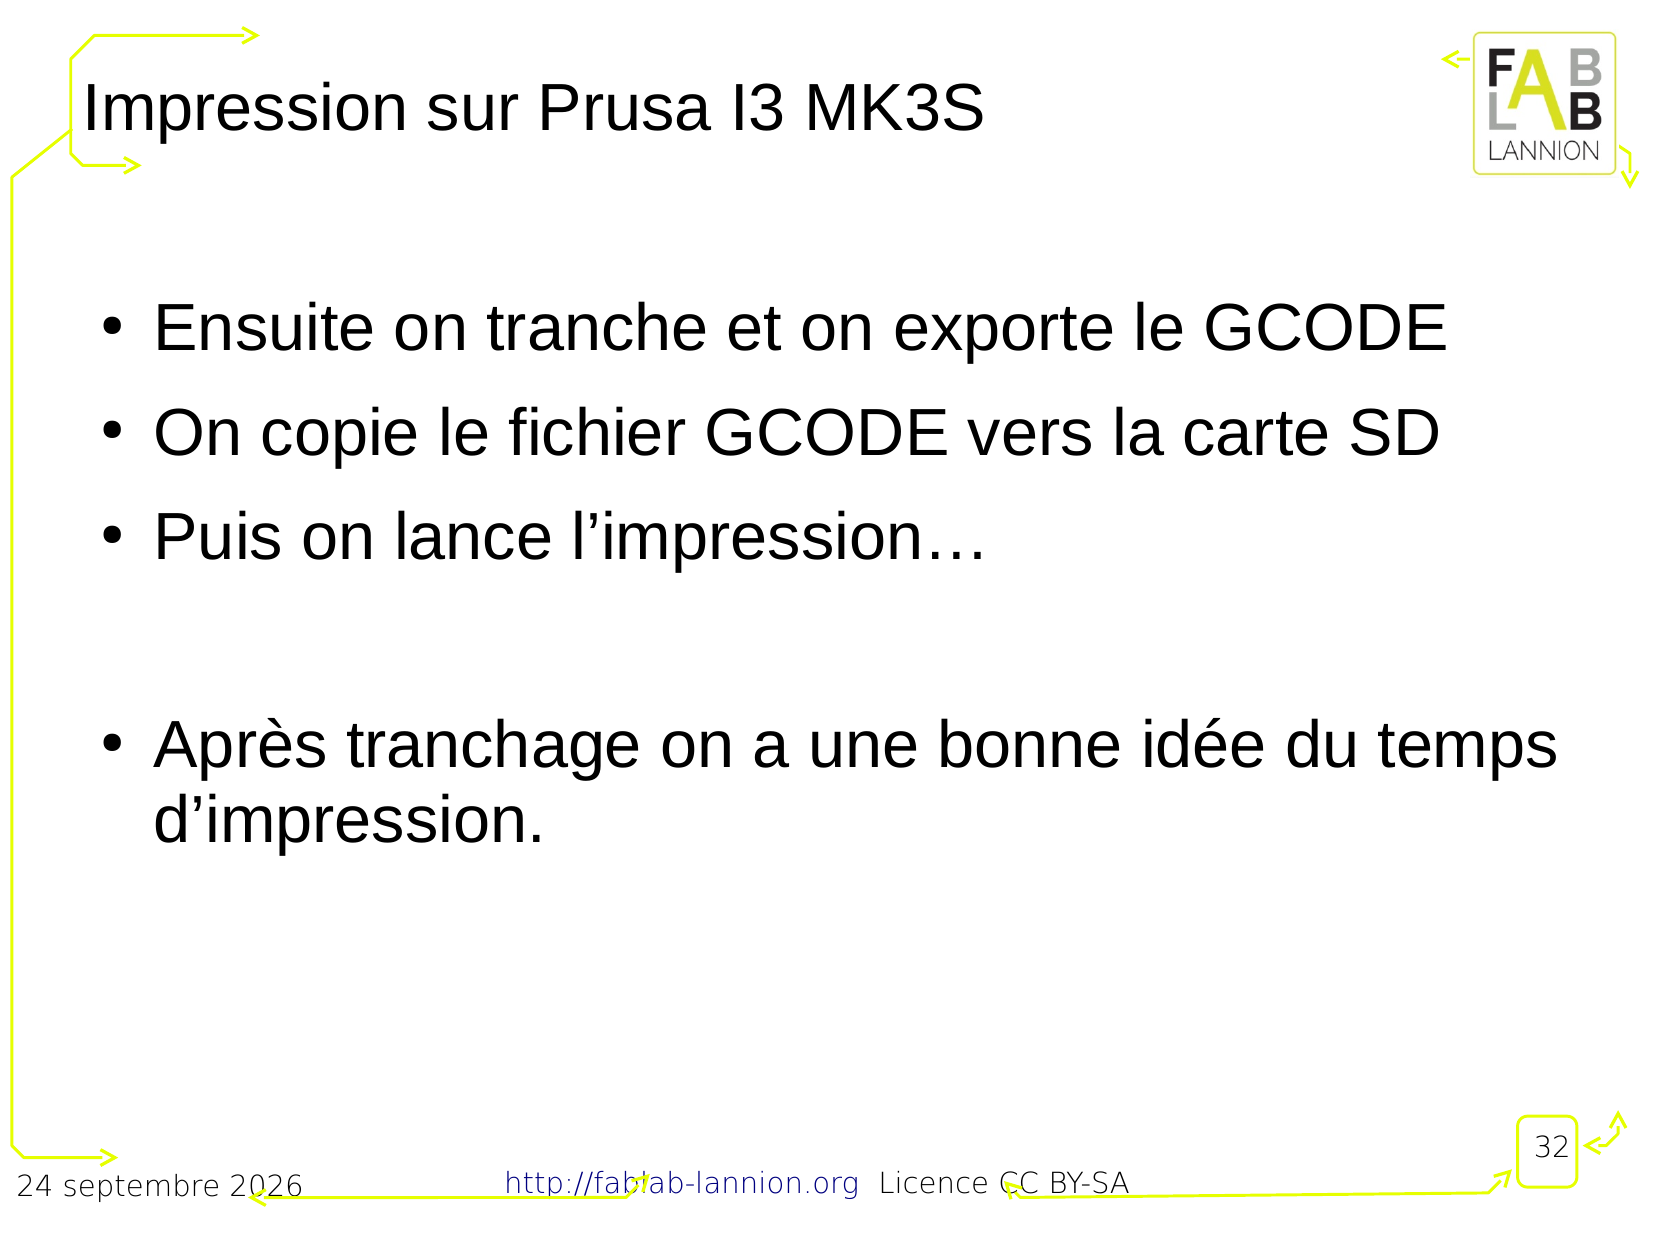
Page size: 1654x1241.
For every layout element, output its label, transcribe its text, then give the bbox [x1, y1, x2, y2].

title Impression sur Prusa I3 MK3S [82, 49, 1441, 166]
picture [1470, 29, 1619, 178]
list Ensuite on tranche et on exporte le GCODE On copie le fichier GCODE vers la carte SD Puis on lance l’impression… Après tranchage on a une bonne idée du temps d’impression. [82, 290, 1571, 1123]
